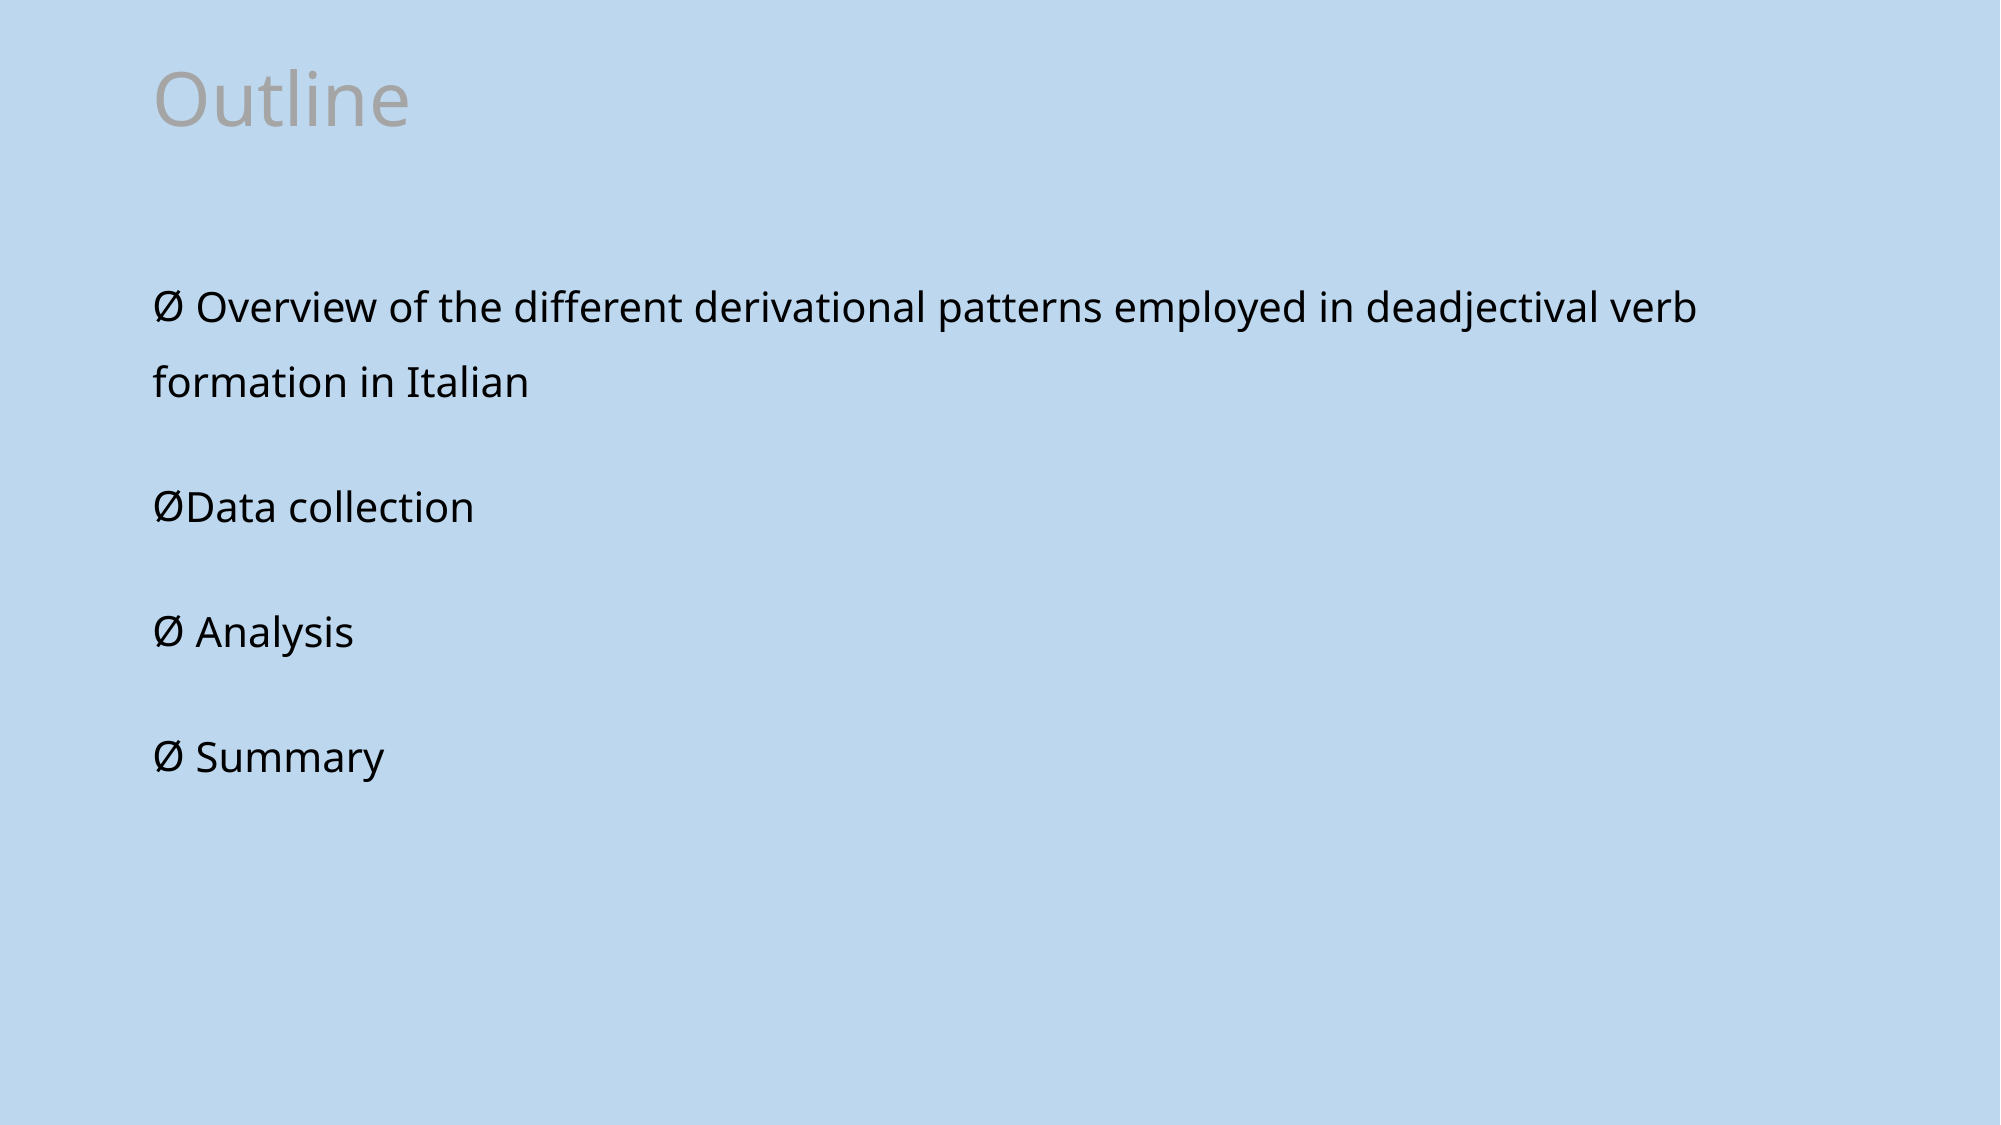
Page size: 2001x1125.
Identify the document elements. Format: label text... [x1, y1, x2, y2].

text_box Outline [137, 54, 1863, 272]
text_box Overview of the different derivational patterns employed in deadjectival verb formation in Italian Data collection Analysis Summary [137, 247, 1844, 774]
